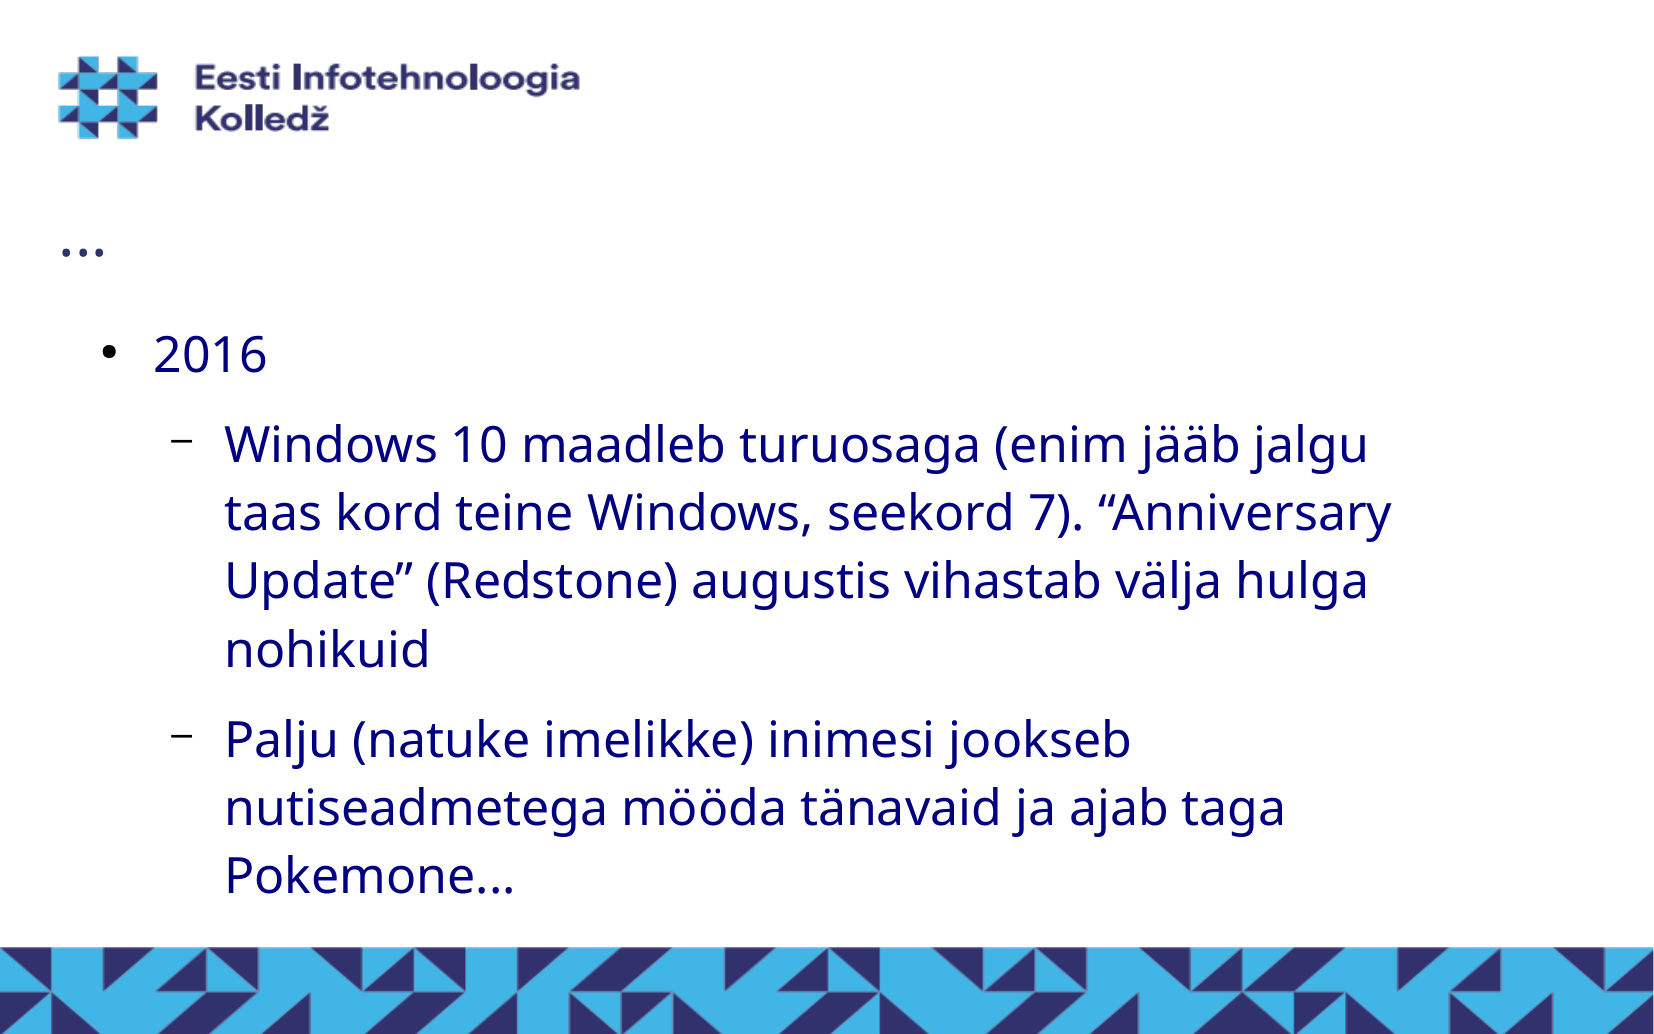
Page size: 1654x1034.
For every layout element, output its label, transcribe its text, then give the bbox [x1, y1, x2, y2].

title ... [59, 158, 1489, 308]
list 2016 Windows 10 maadleb turuosaga (enim jääb jalgu taas kord teine Windows, seekord 7). “Anniversary Update” (Redstone) augustis vihastab välja hulga nohikuid Palju (natuke imelikke) inimesi jookseb nutiseadmetega mööda tänavaid ja ajab taga Pokemone... [82, 318, 1477, 910]
